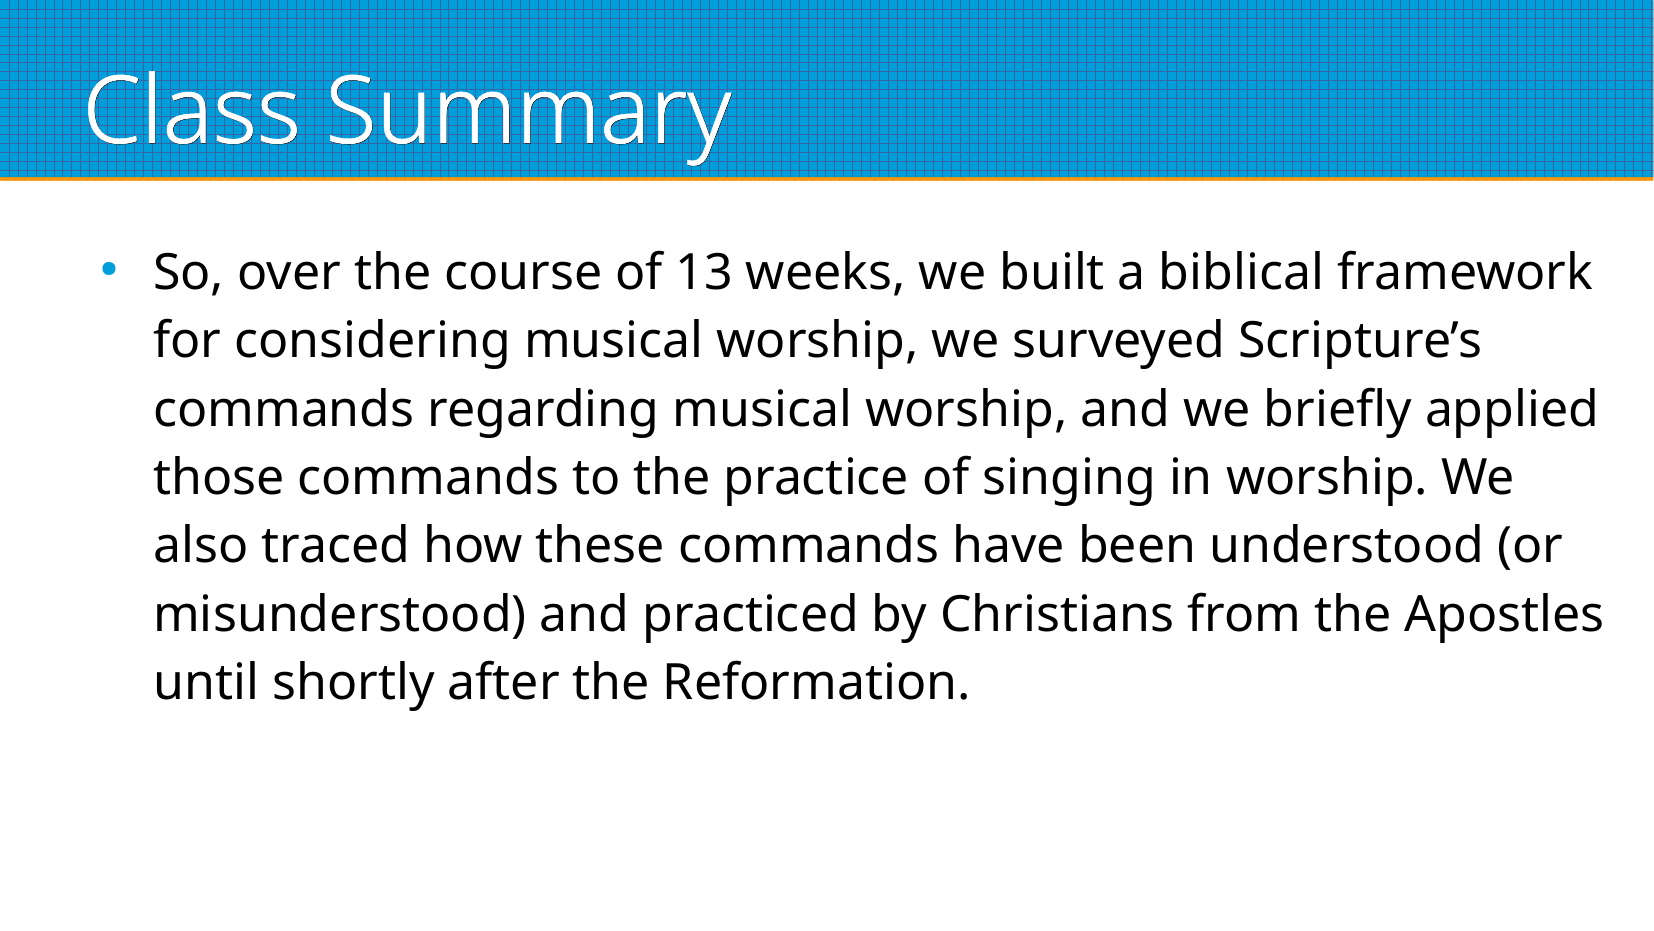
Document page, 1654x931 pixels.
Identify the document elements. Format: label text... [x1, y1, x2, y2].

title Class Summary [82, 14, 1571, 171]
list So, over the course of 13 weeks, we built a biblical framework for considering musical worship, we surveyed Scripture’s commands regarding musical worship, and we briefly applied those commands to the practice of singing in worship. We also traced how these commands have been understood (or misunderstood) and practiced by Christians from the Apostles until shortly after the Reformation. [82, 236, 1613, 863]
